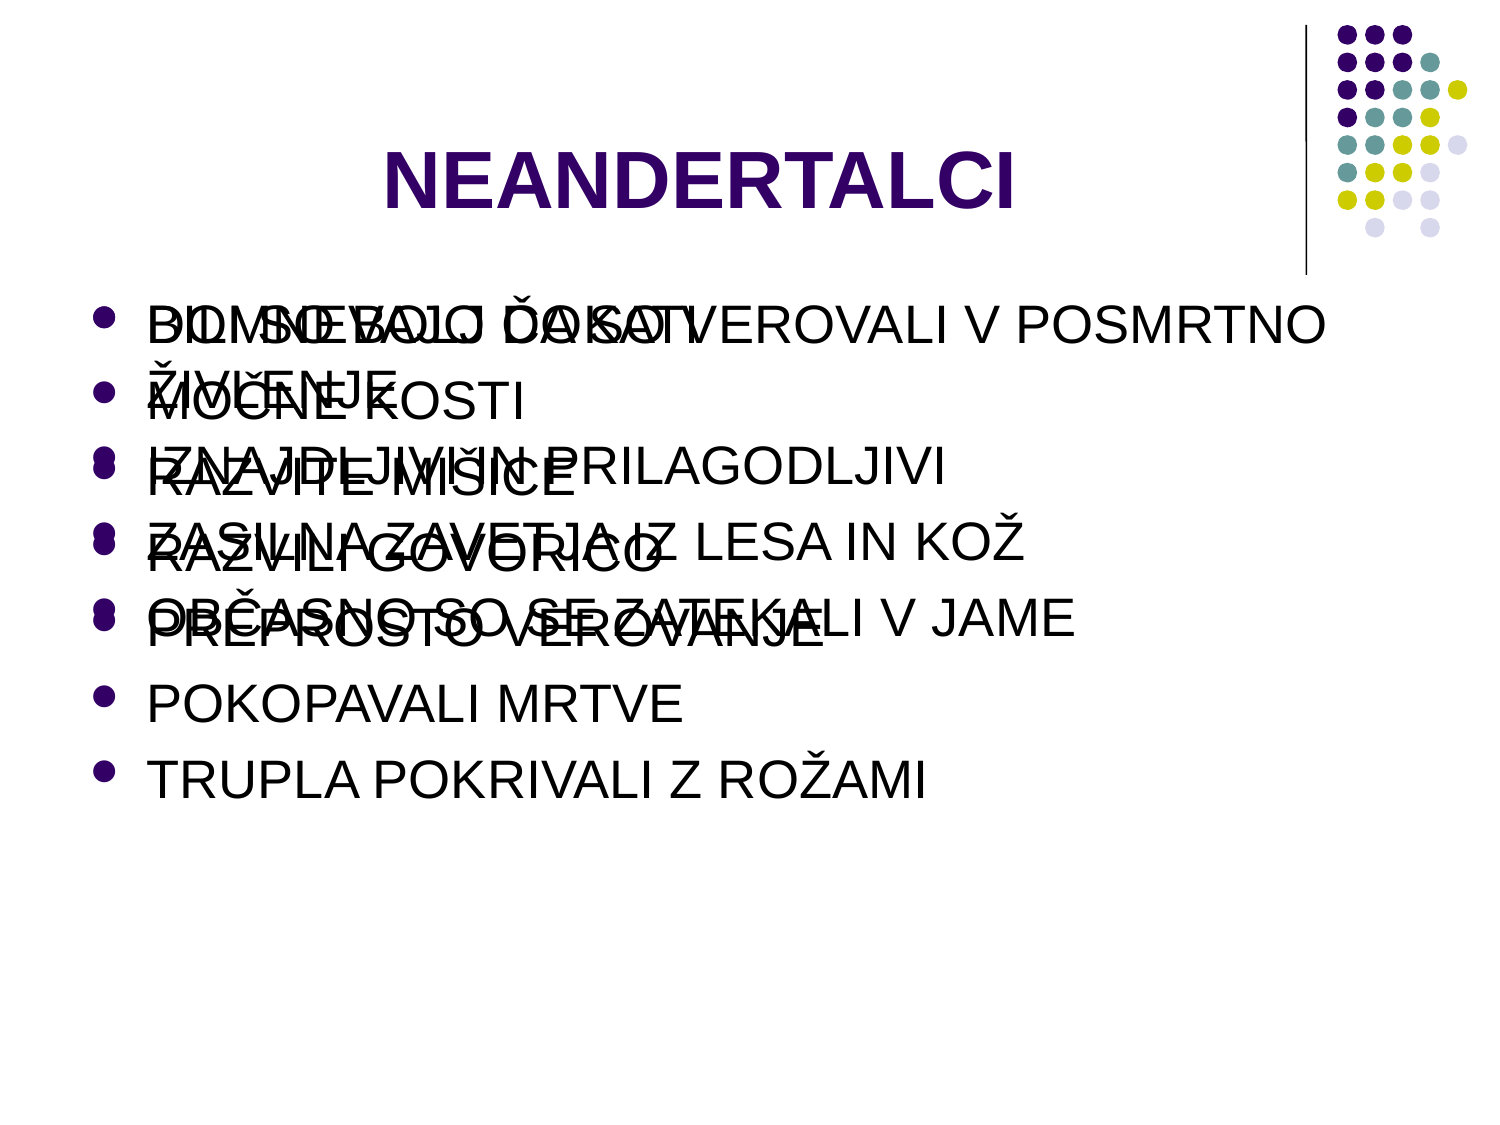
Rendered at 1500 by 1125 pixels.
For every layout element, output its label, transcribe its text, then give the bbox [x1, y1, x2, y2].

title NEANDERTALCI [75, 20, 1313, 233]
list DOMNEVAJO DA SO VEROVALI V POSMRTNO ŽIVLENJE IZNAJDLJIVI IN PRILAGODLJIVI ZASILNA ZAVETJA IZ LESA IN KOŽ OBČASNO SO SE ZATEKALI V JAME [75, 282, 1425, 1006]
